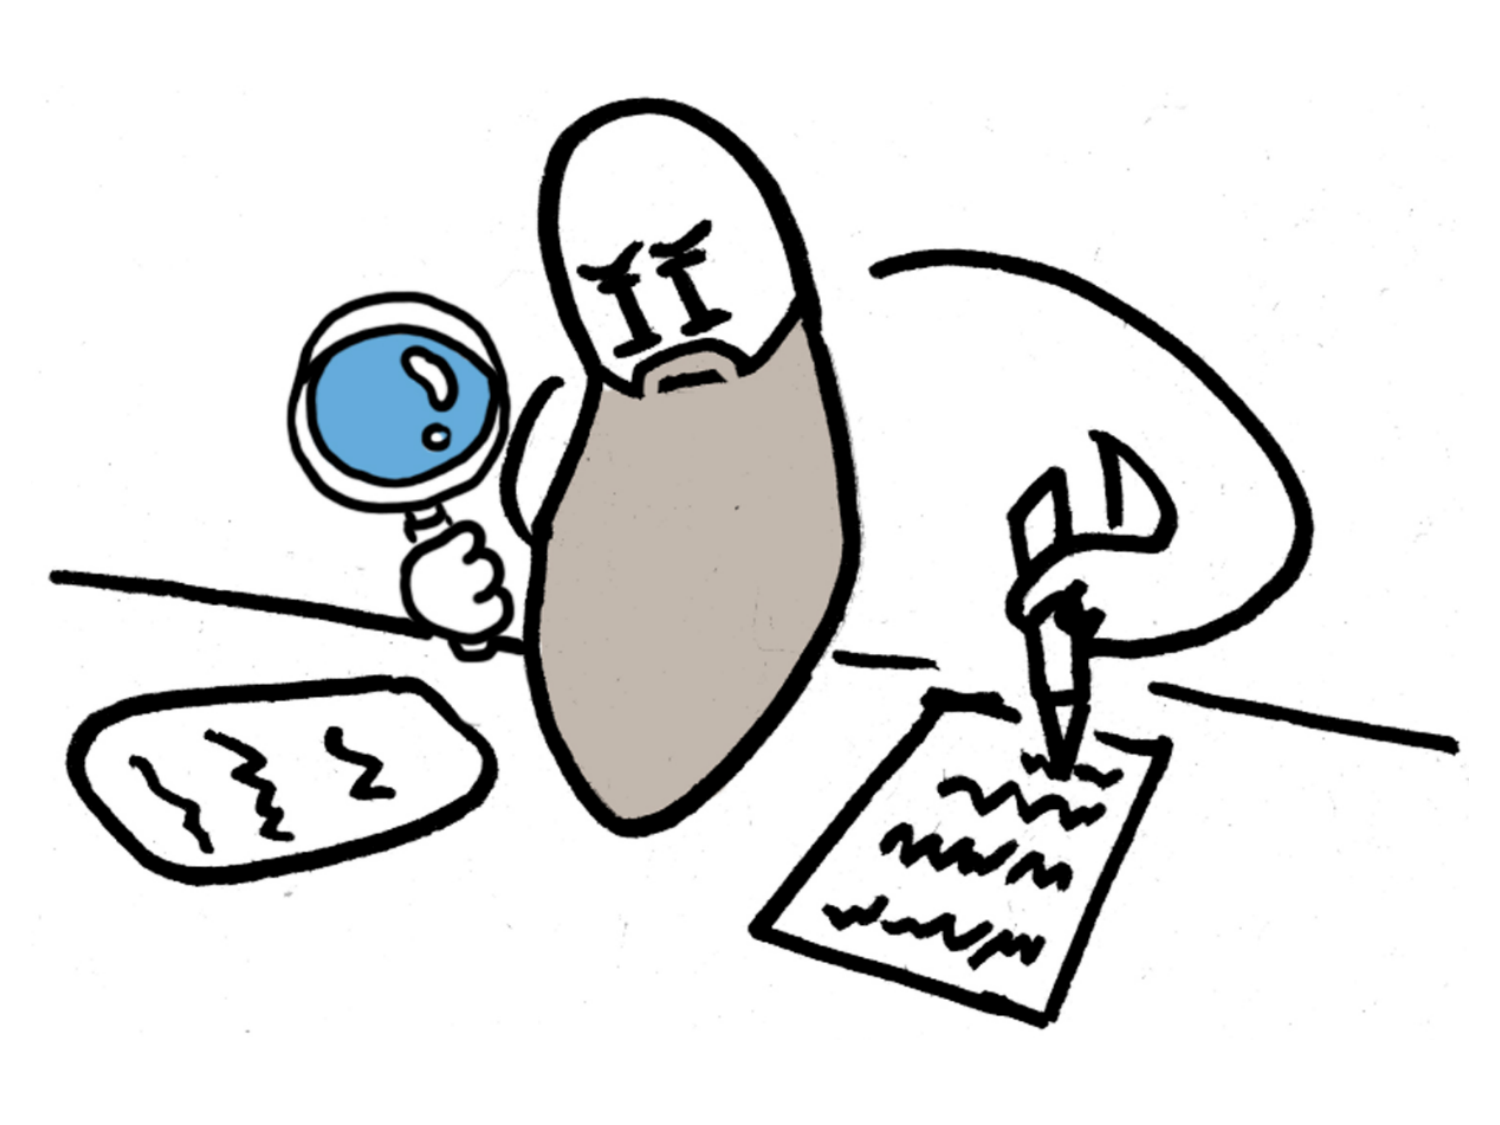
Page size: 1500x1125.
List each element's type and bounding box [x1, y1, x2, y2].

picture [31, 85, 1469, 1040]
